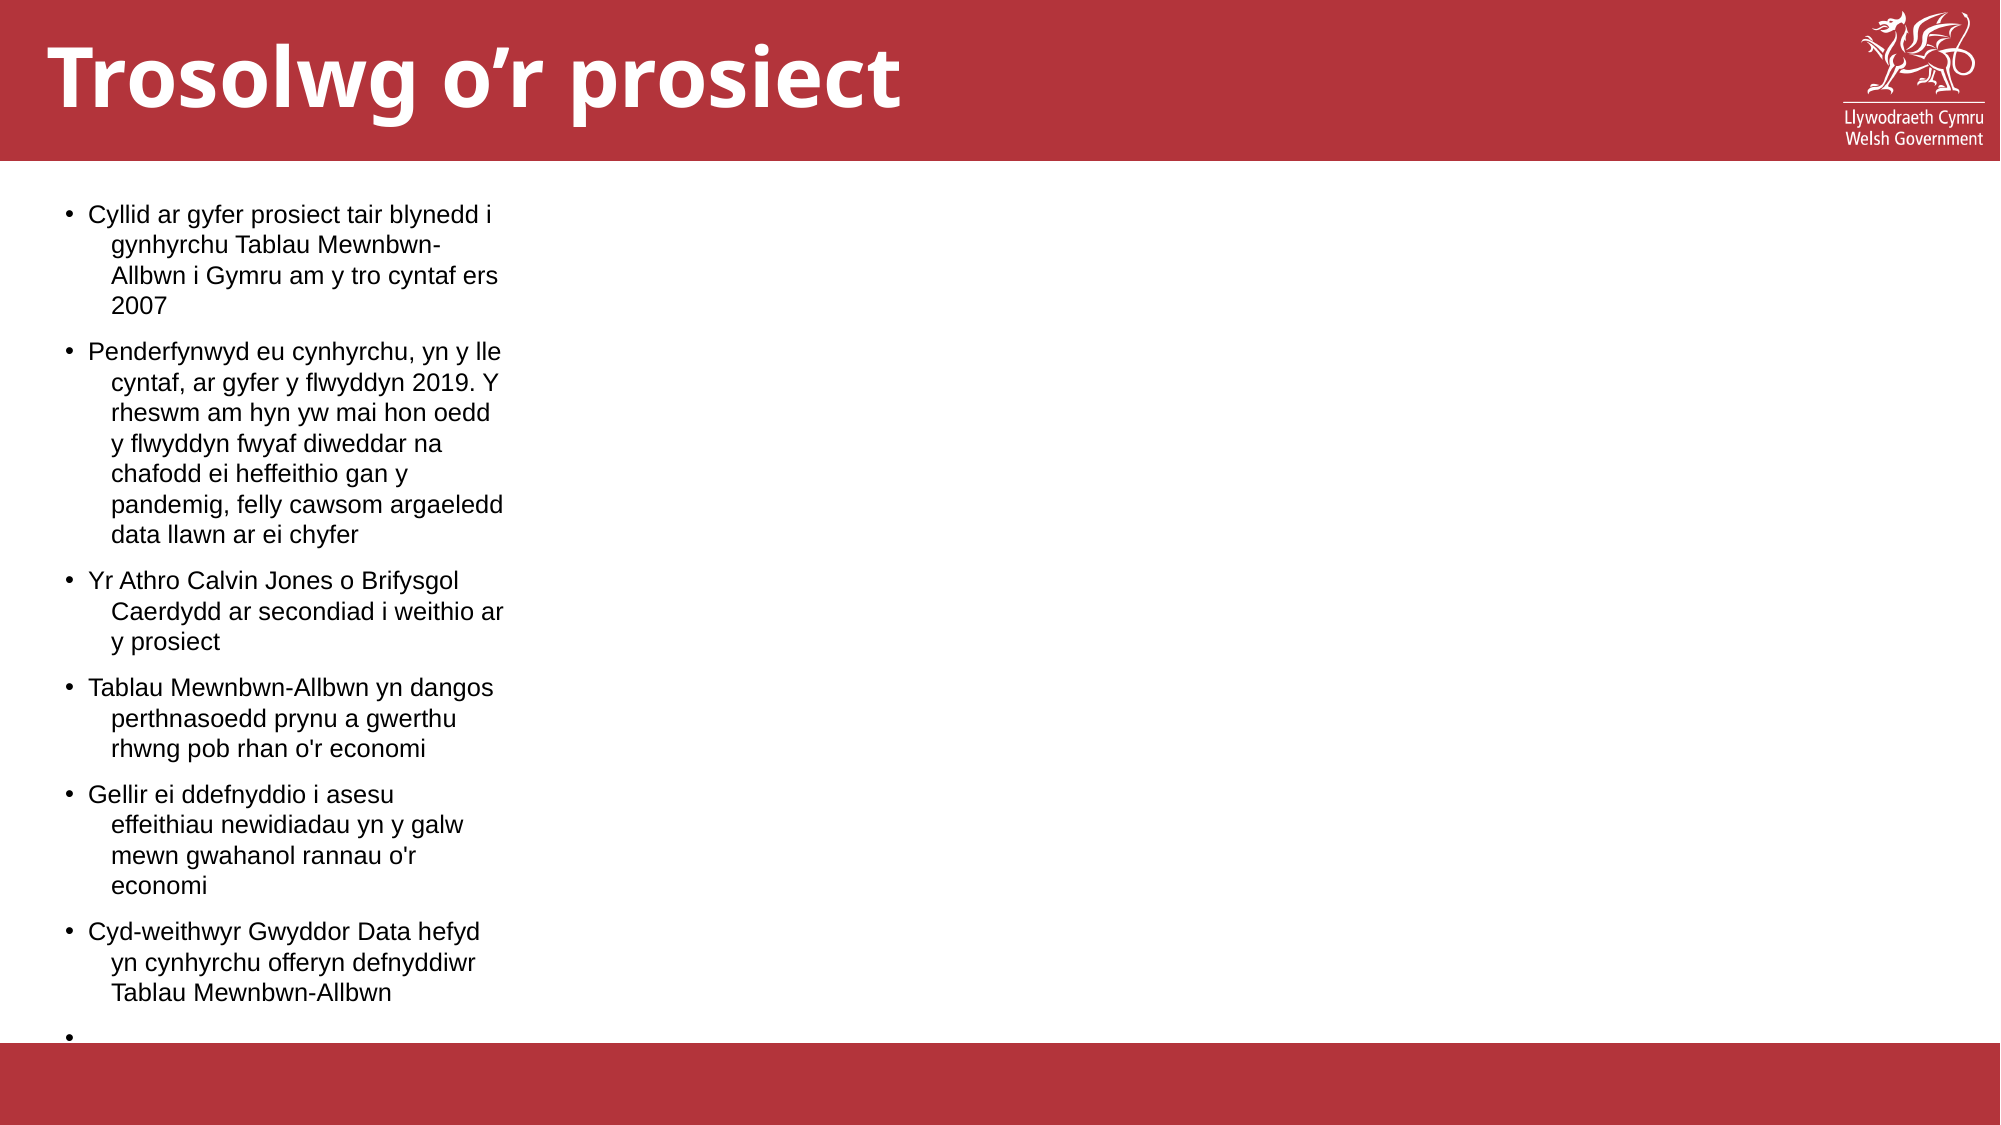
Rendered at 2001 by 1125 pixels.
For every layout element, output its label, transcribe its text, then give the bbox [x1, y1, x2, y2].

list Cyllid ar gyfer prosiect tair blynedd i gynhyrchu Tablau Mewnbwn-Allbwn i Gymru am y tro cyntaf ers 2007 Penderfynwyd eu cynhyrchu, yn y lle cyntaf, ar gyfer y flwyddyn 2019. Y rheswm am hyn yw mai hon oedd y flwyddyn fwyaf diweddar na chafodd ei heffeithio gan y pandemig, felly cawsom argaeledd data llawn ar ei chyfer Yr Athro Calvin Jones o Brifysgol Caerdydd ar secondiad i weithio ar y prosiect Tablau Mewnbwn-Allbwn yn dangos perthnasoedd prynu a gwerthu rhwng pob rhan o'r economi Gellir ei ddefnyddio i asesu effeithiau newidiadau yn y galw mewn gwahanol rannau o'r economi Cyd-weithwyr Gwyddor Data hefyd yn cynhyrchu offeryn defnyddiwr Tablau Mewnbwn-Allbwn [50, 190, 1840, 1016]
title Trosolwg o’r prosiect [31, 27, 1757, 134]
